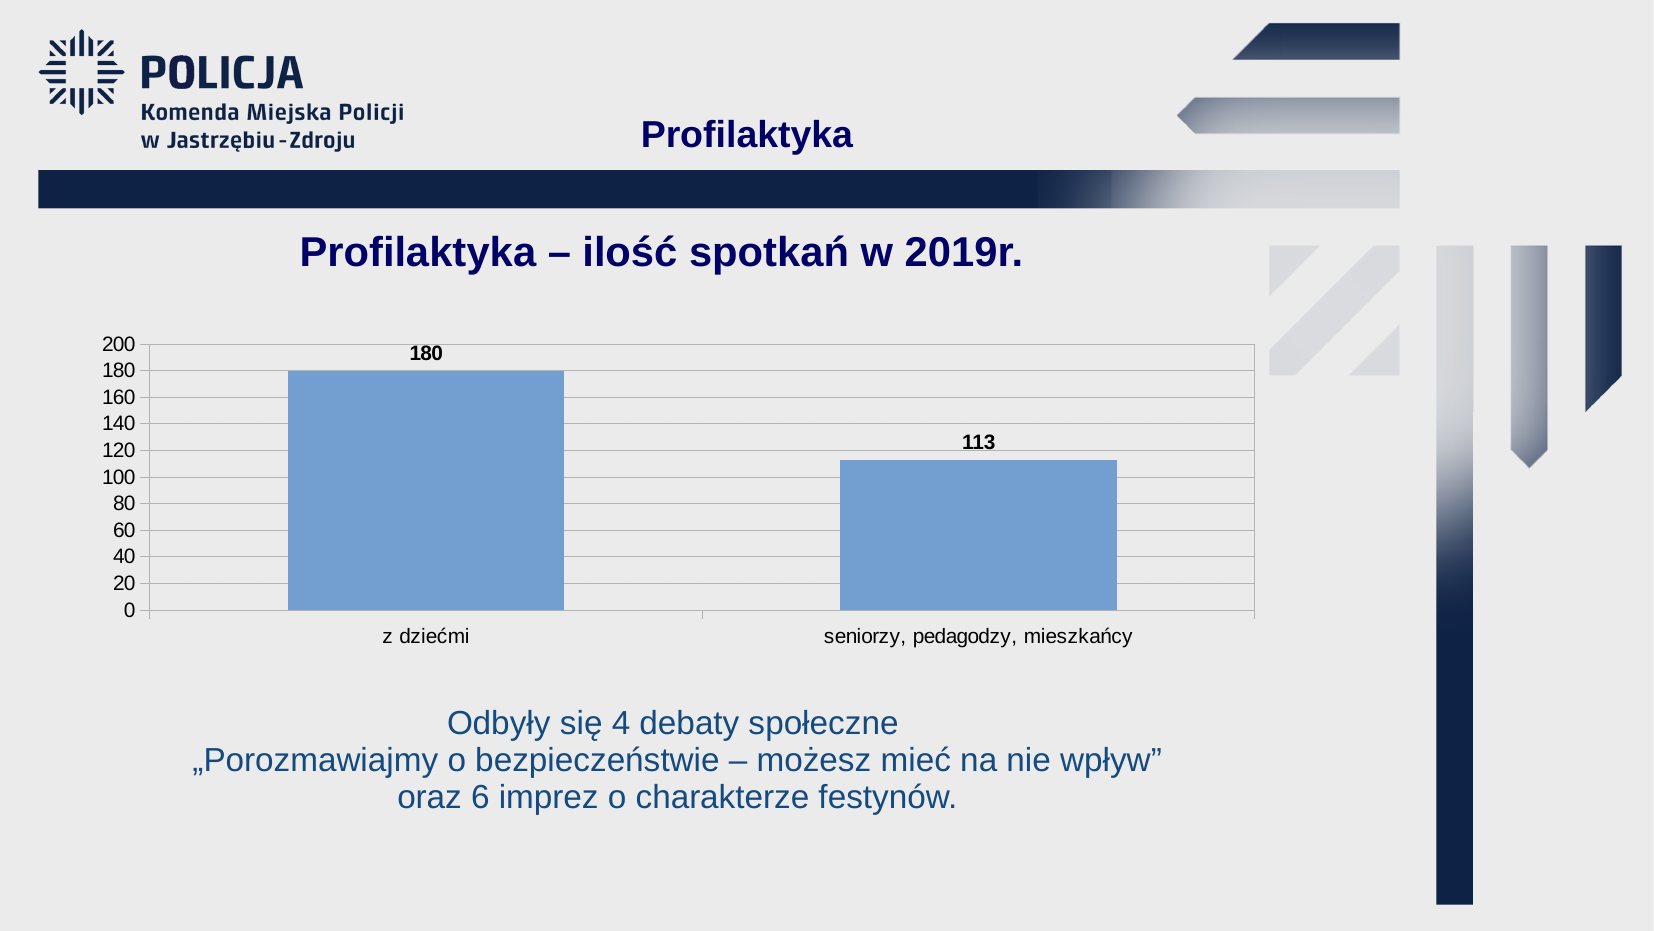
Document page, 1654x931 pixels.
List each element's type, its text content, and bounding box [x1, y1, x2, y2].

picture [0, 0, 1654, 931]
text_box Profilaktyka [625, 106, 875, 164]
text_box Profilaktyka – ilość spotkań w 2019r. [59, 221, 1264, 308]
chart [82, 307, 1276, 674]
text_box Odbyły się 4 debaty społeczne „Porozmawiajmy o bezpieczeństwie – możesz mieć na nie wpływ” oraz 6 imprez o charakterze festynów. [70, 696, 1276, 852]
